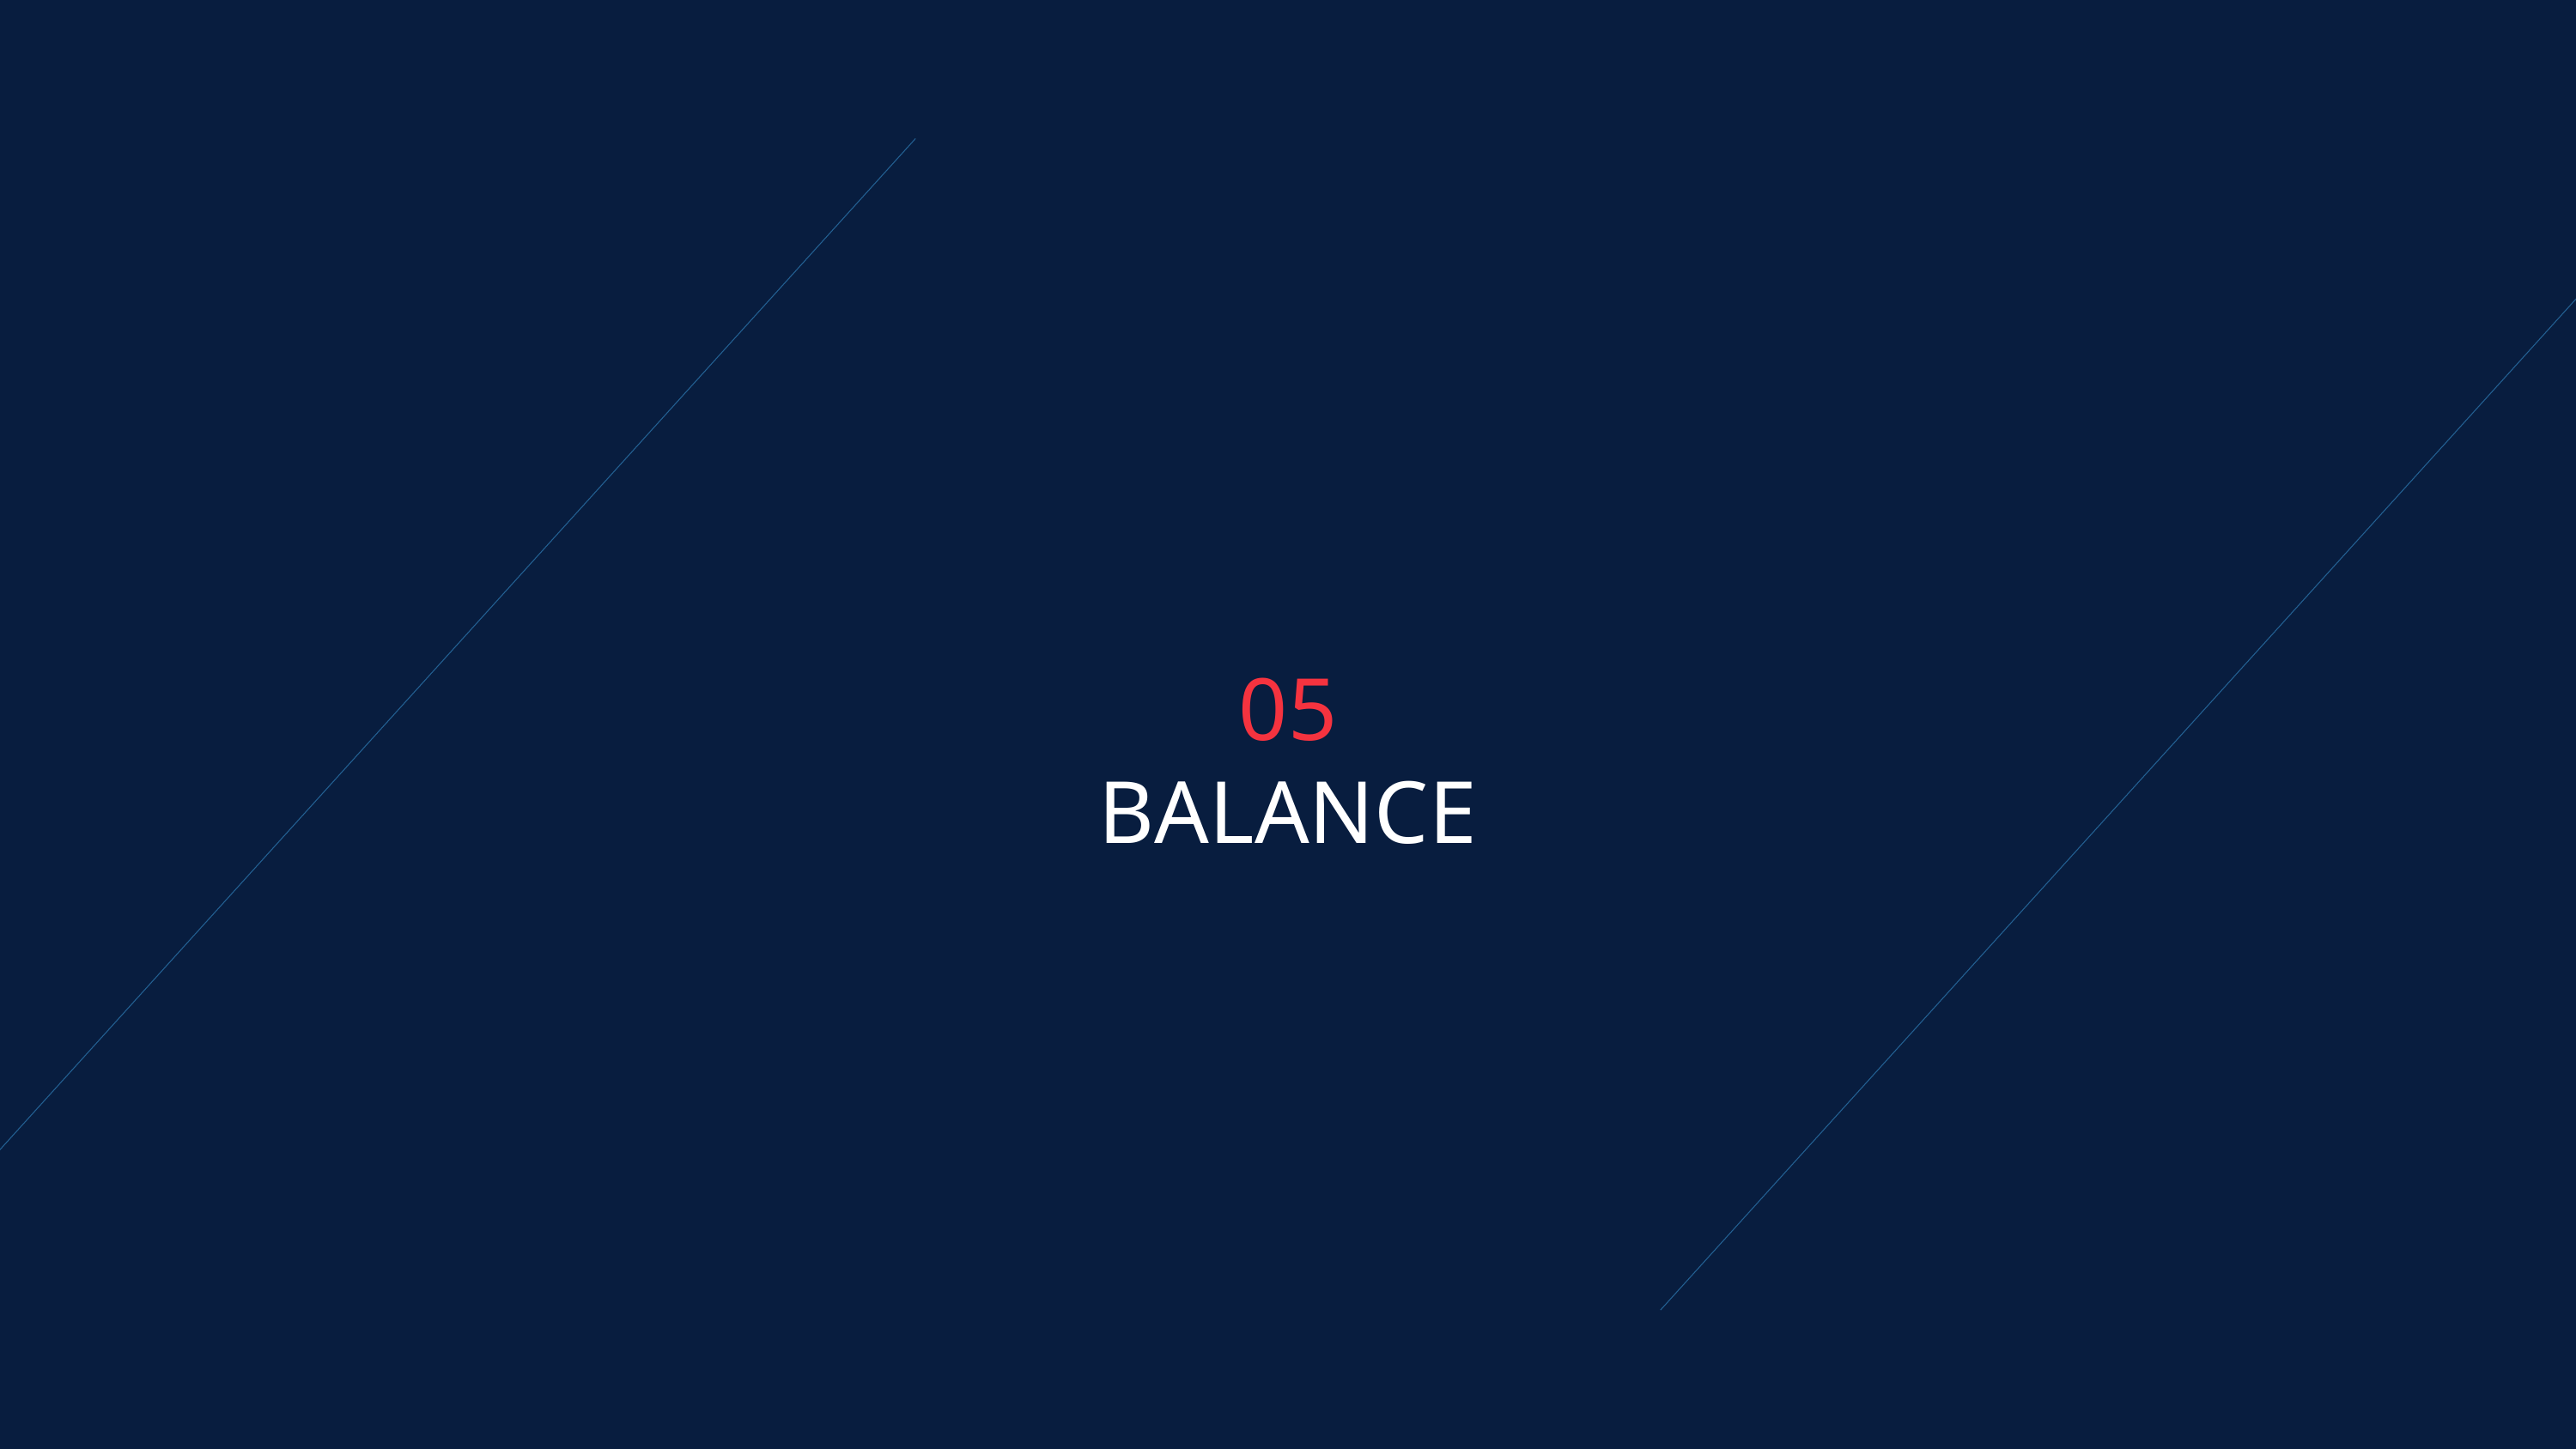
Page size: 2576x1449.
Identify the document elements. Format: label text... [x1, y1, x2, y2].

list 05 BALANCE [240, 647, 2336, 869]
